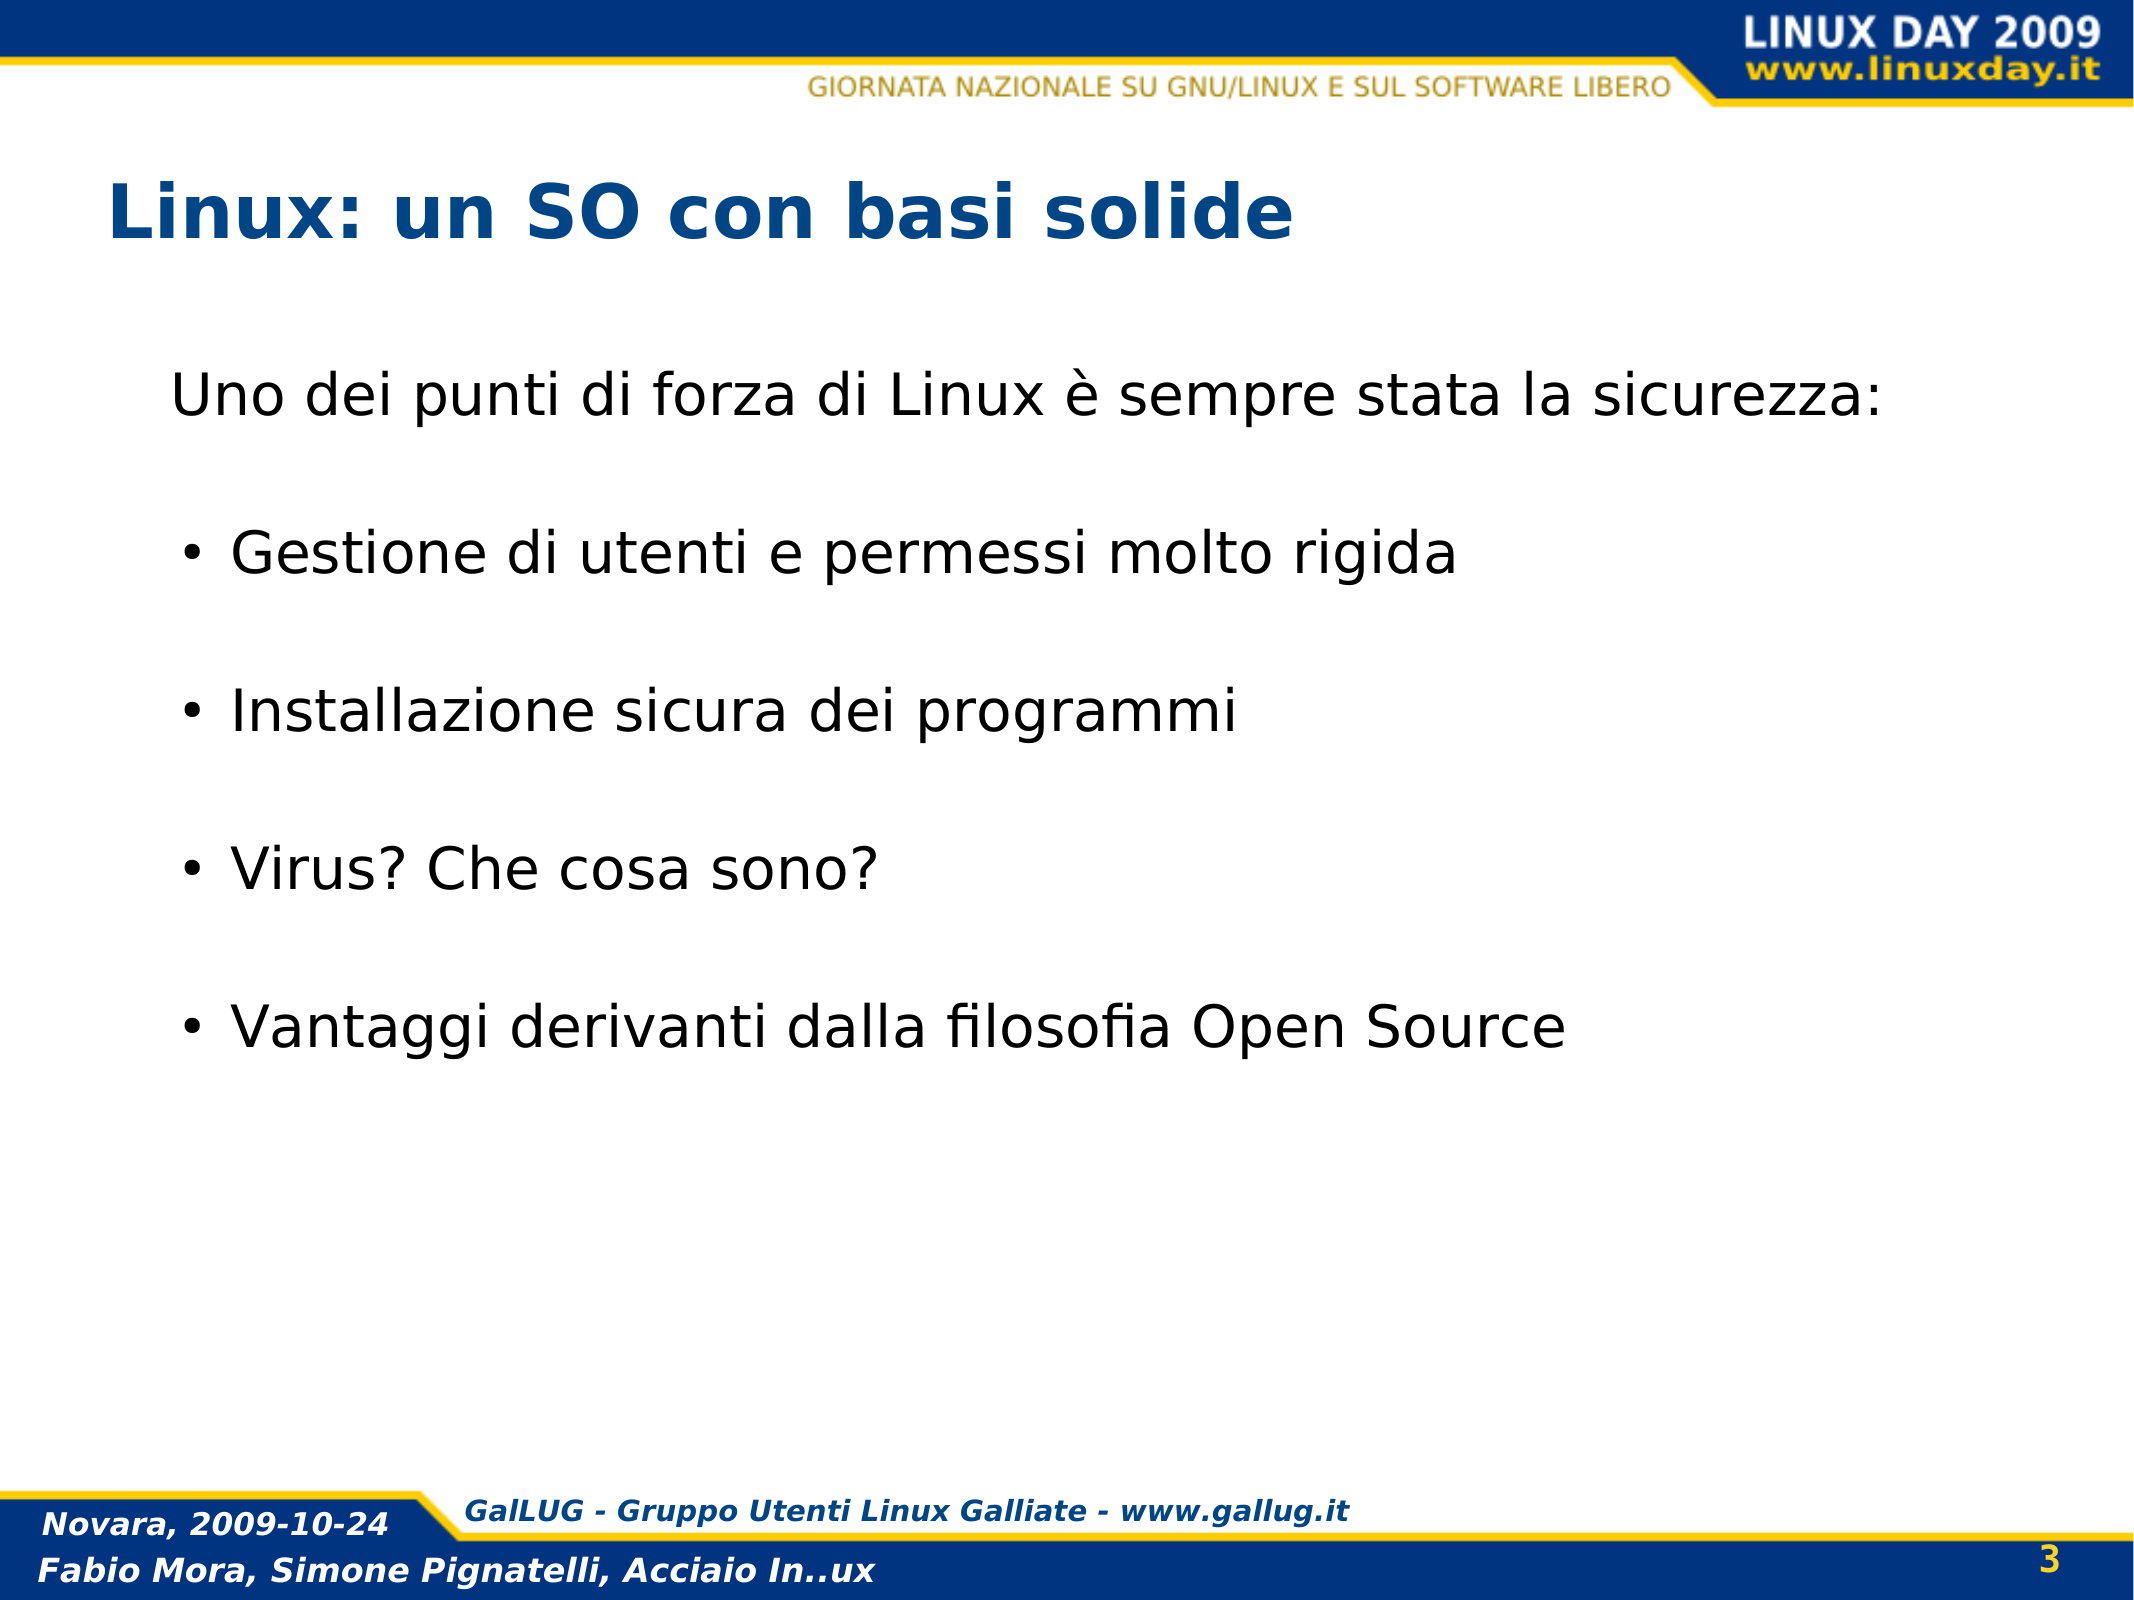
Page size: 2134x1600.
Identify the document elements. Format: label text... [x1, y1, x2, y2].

title Linux: un SO con basi solide [106, 159, 2080, 267]
picture [0, 0, 2134, 1600]
list Uno dei punti di forza di Linux è sempre stata la sicurezza: Gestione di utenti e permessi molto rigida Installazione sicura dei programmi Virus? Che cosa sono? Vantaggi derivanti dalla filosofia Open Source [106, 361, 2027, 1482]
